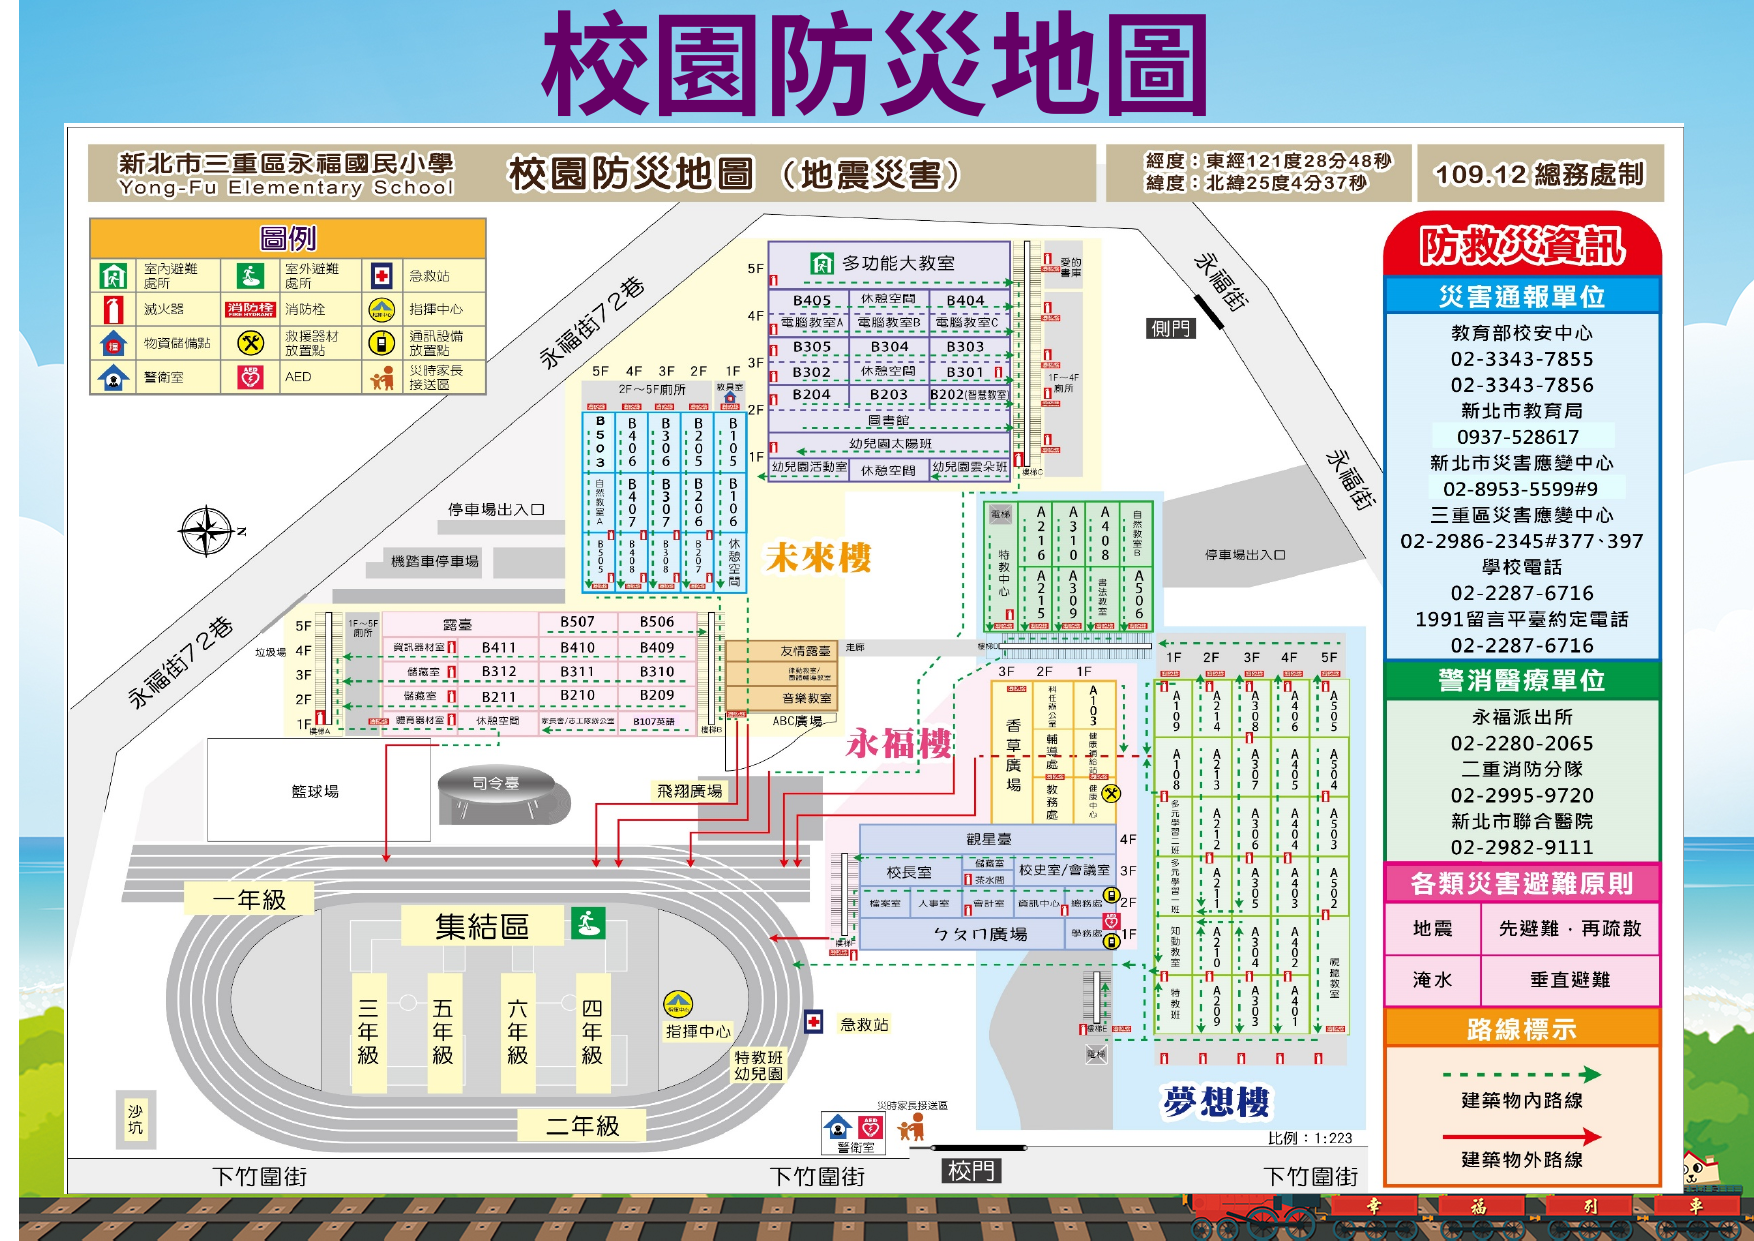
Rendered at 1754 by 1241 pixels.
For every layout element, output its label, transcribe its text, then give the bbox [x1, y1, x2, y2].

picture [19, 0, 1754, 1241]
text_box 校園防災地圖 [120, 8, 1634, 123]
